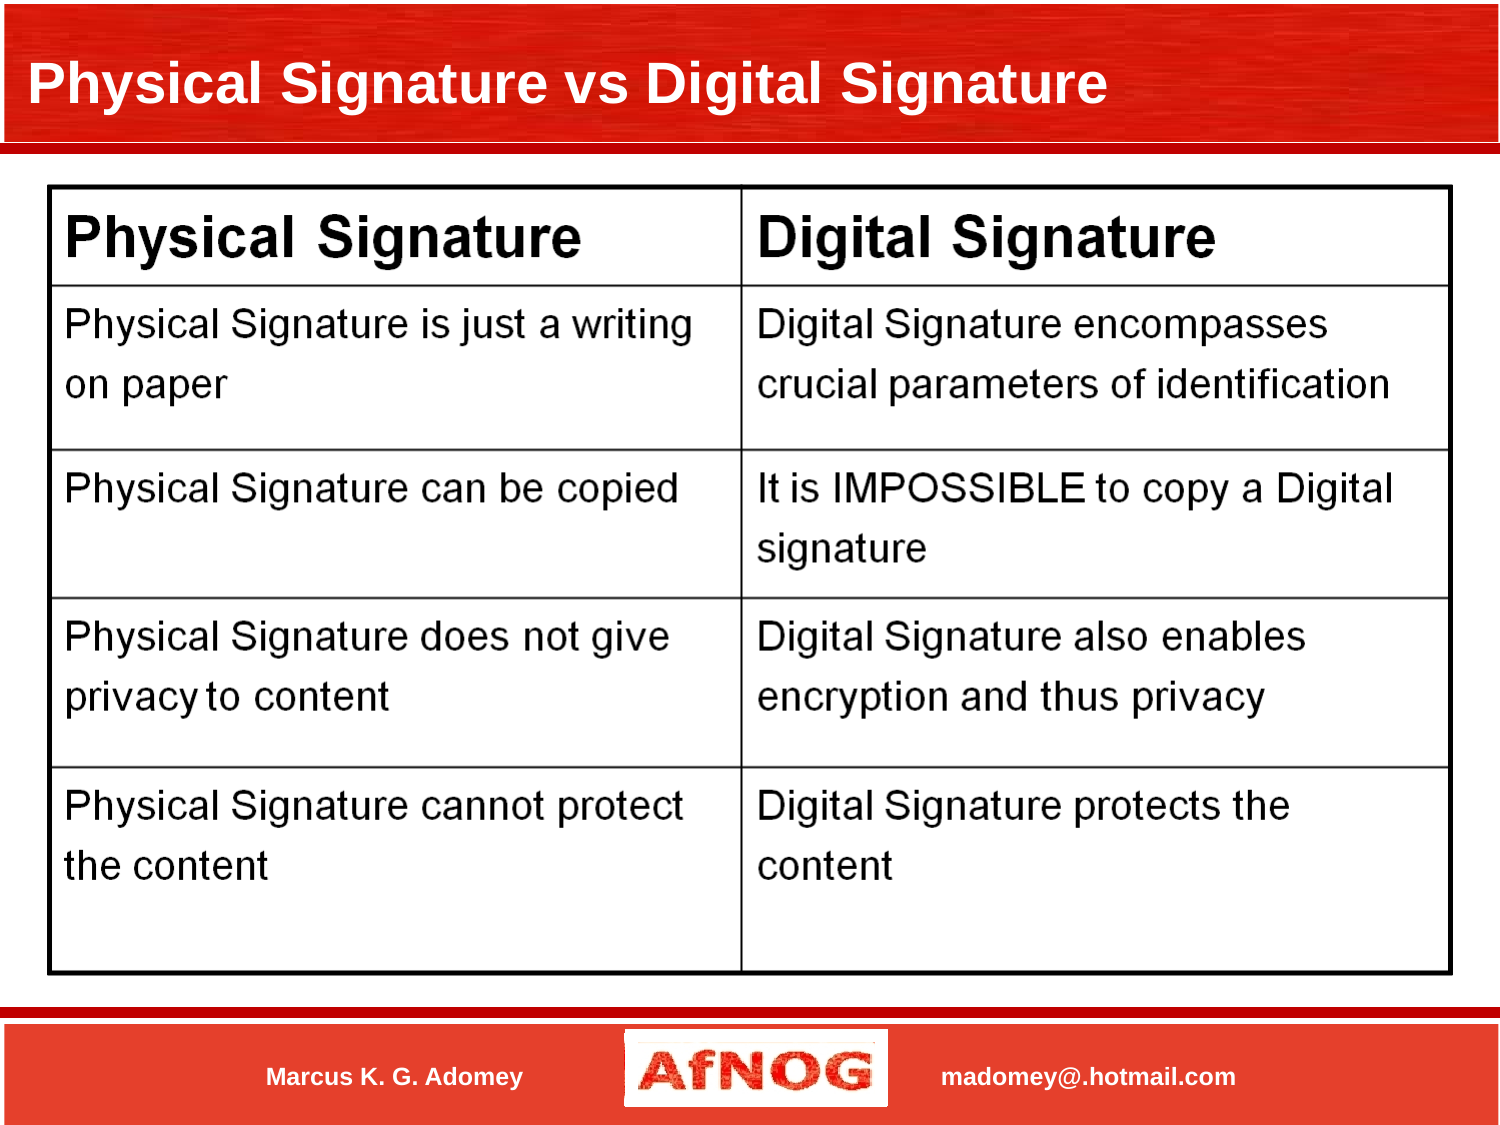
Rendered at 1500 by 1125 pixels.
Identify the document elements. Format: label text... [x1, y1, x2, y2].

text_box Physical Signature vs Digital Signature [12, 37, 1451, 123]
picture [28, 175, 1462, 984]
